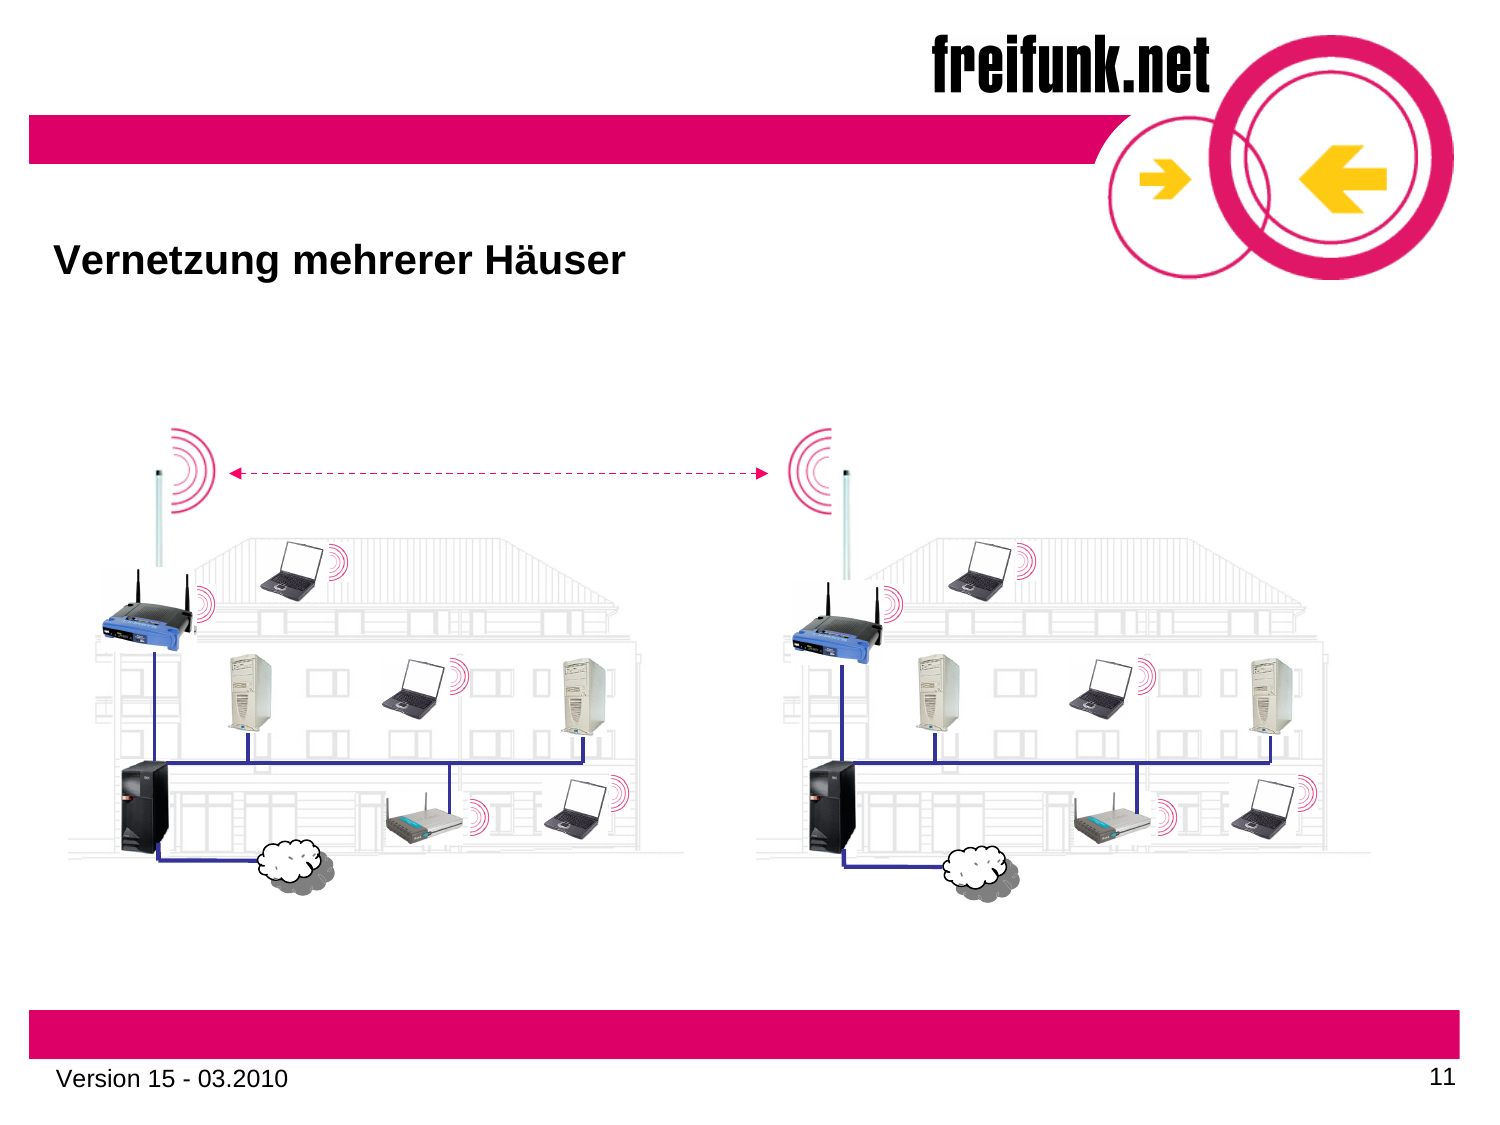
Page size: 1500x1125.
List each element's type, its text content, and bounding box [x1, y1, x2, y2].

text_box [257, 840, 321, 883]
text_box [943, 846, 1007, 889]
picture [785, 426, 834, 518]
picture [169, 425, 219, 516]
picture [756, 467, 1371, 861]
picture [932, 34, 1454, 280]
picture [68, 467, 684, 861]
text_box Vernetzung mehrerer Häuser [53, 233, 1046, 313]
